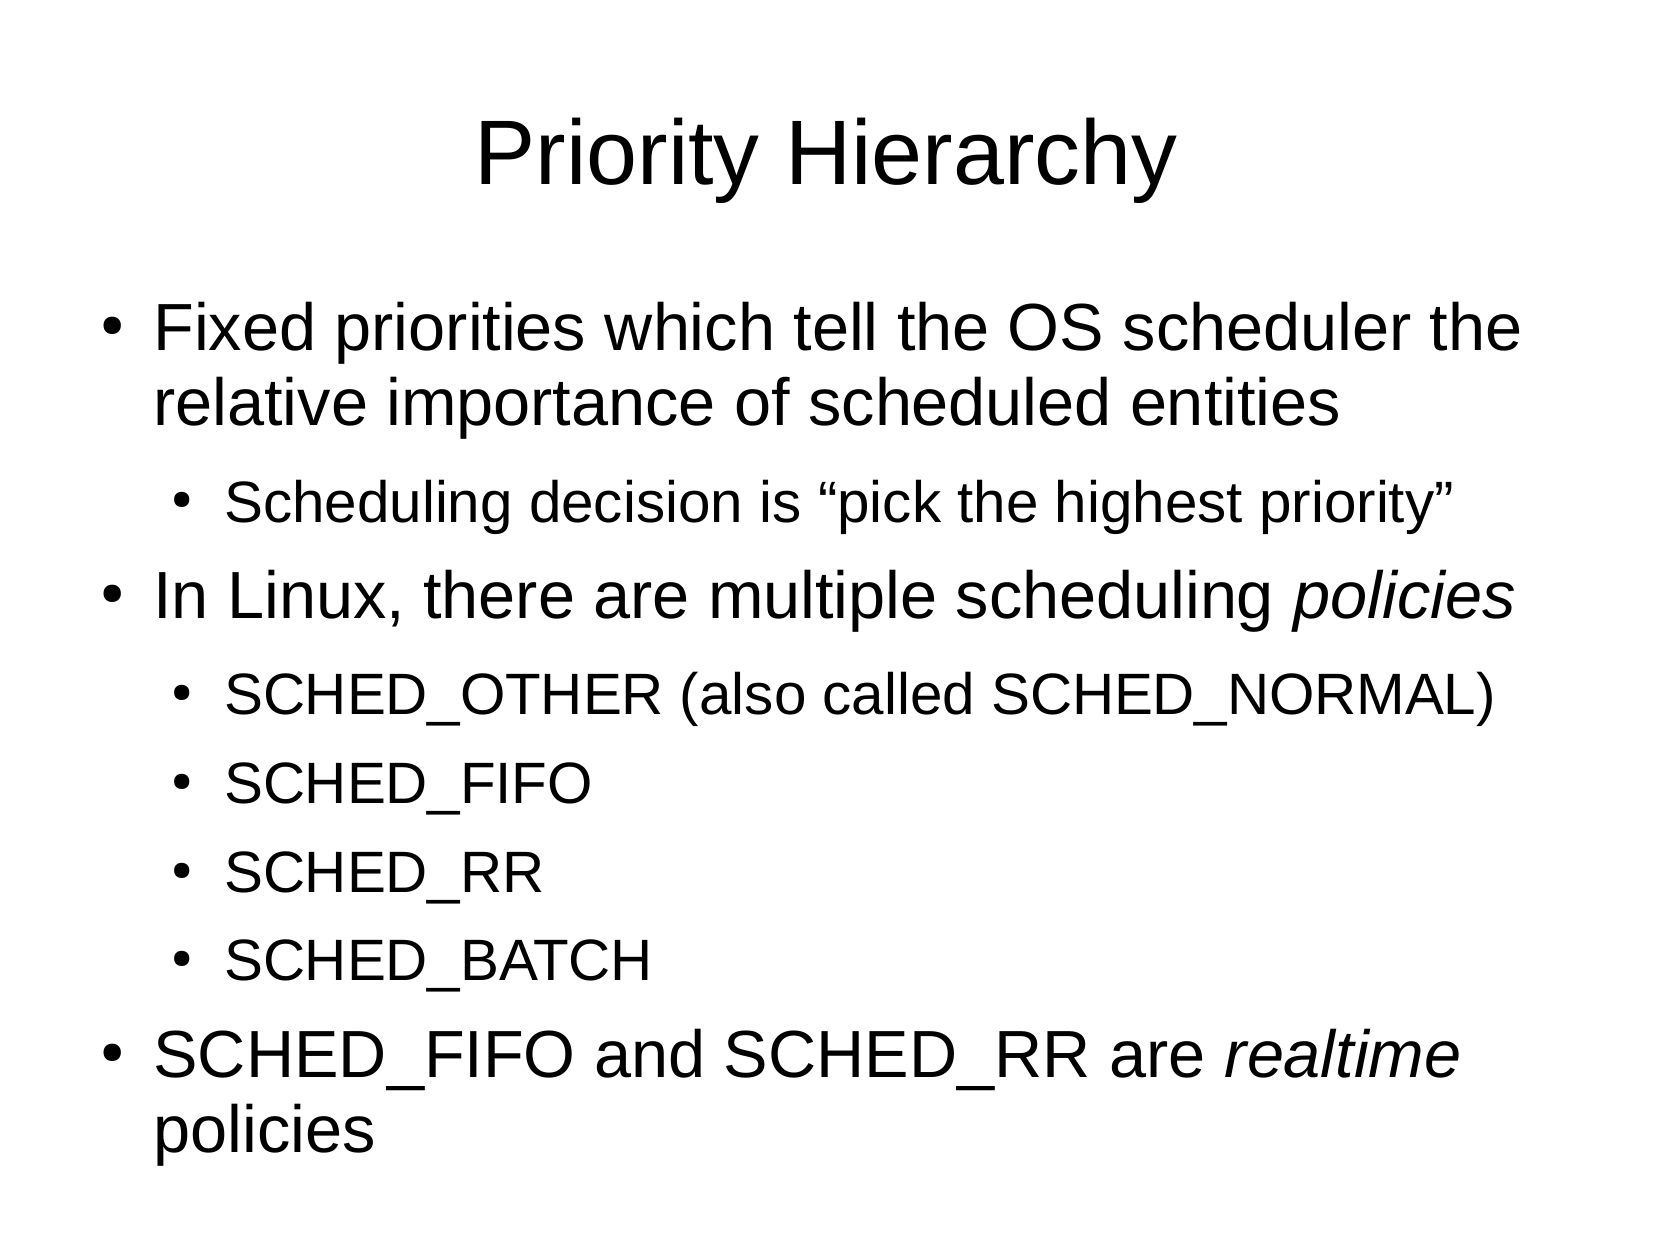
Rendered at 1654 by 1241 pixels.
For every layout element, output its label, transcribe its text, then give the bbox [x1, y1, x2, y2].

list Fixed priorities which tell the OS scheduler the relative importance of scheduled entities Scheduling decision is “pick the highest priority” In Linux, there are multiple scheduling policies SCHED_OTHER (also called SCHED_NORMAL) SCHED_FIFO SCHED_RR SCHED_BATCH SCHED_FIFO and SCHED_RR are realtime policies [82, 290, 1571, 1167]
title Priority Hierarchy [82, 56, 1571, 250]
